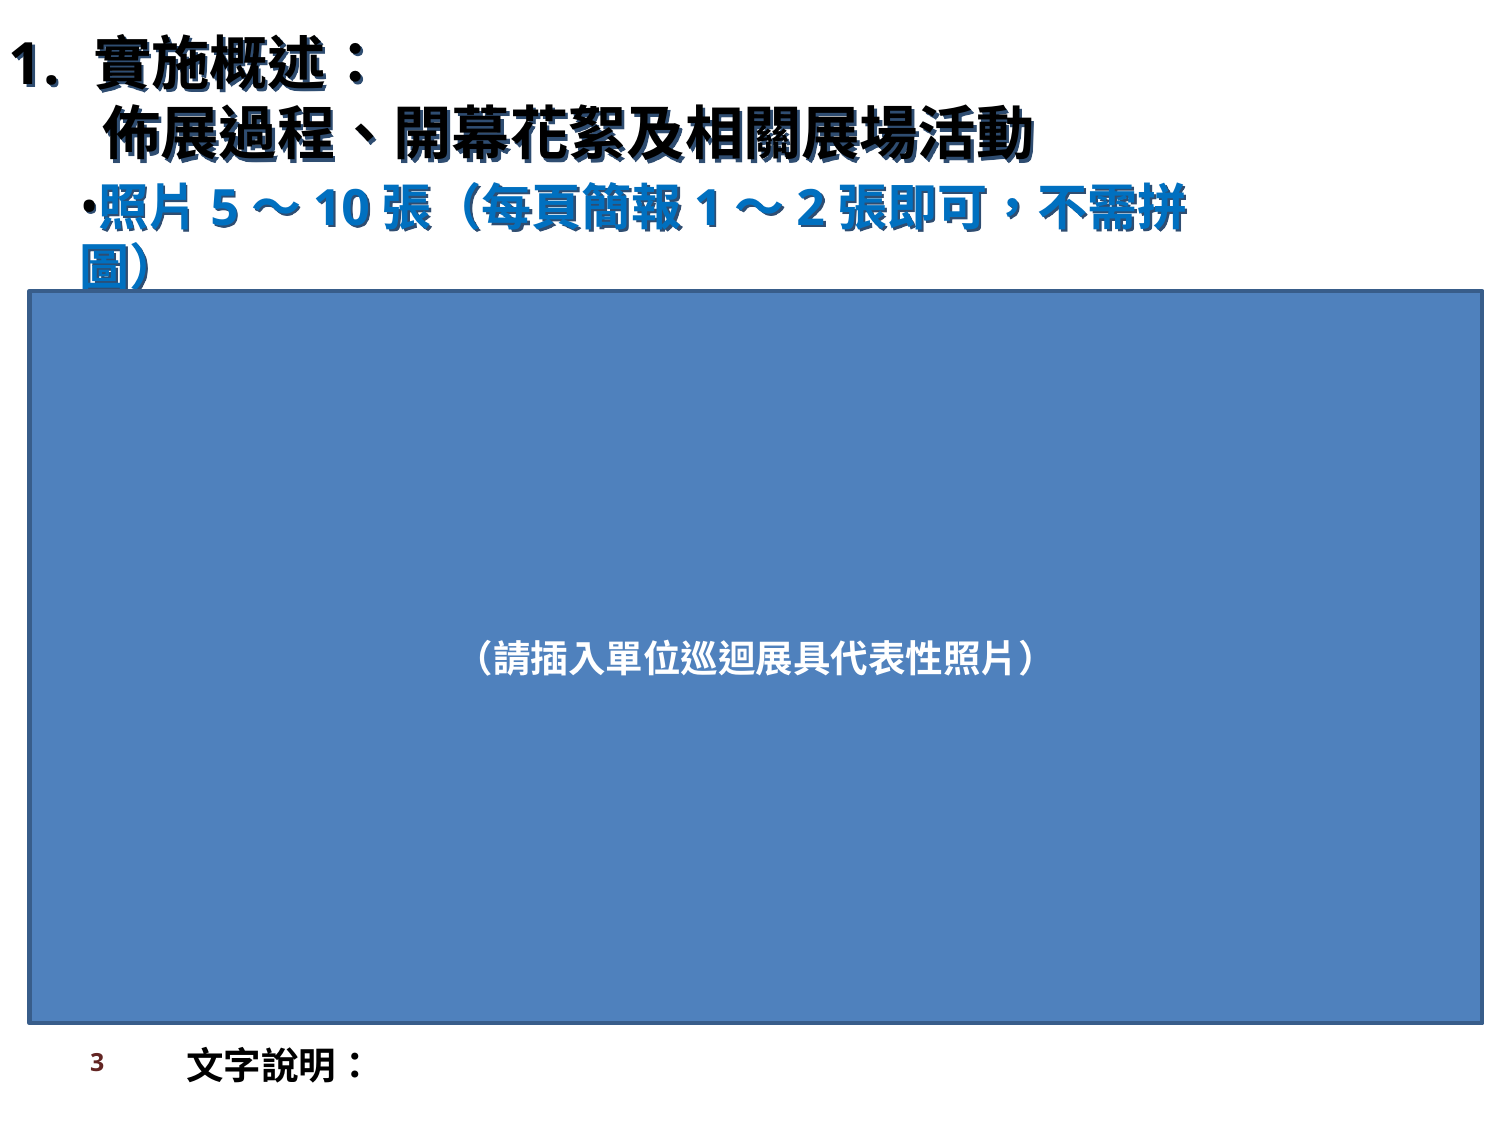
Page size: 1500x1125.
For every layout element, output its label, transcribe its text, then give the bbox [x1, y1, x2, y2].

text_box 文字說明： [171, 1034, 1483, 1096]
text_box [75, 1024, 426, 1103]
text_box 照片5～10張（每頁簡報1～2張即可，不需拼圖） [65, 168, 1222, 291]
text_box （請插入單位巡迴展具代表性照片） [29, 291, 1482, 1023]
text_box 實施概述： 佈展過程、開幕花絮及相關展場活動 [0, 19, 1128, 174]
